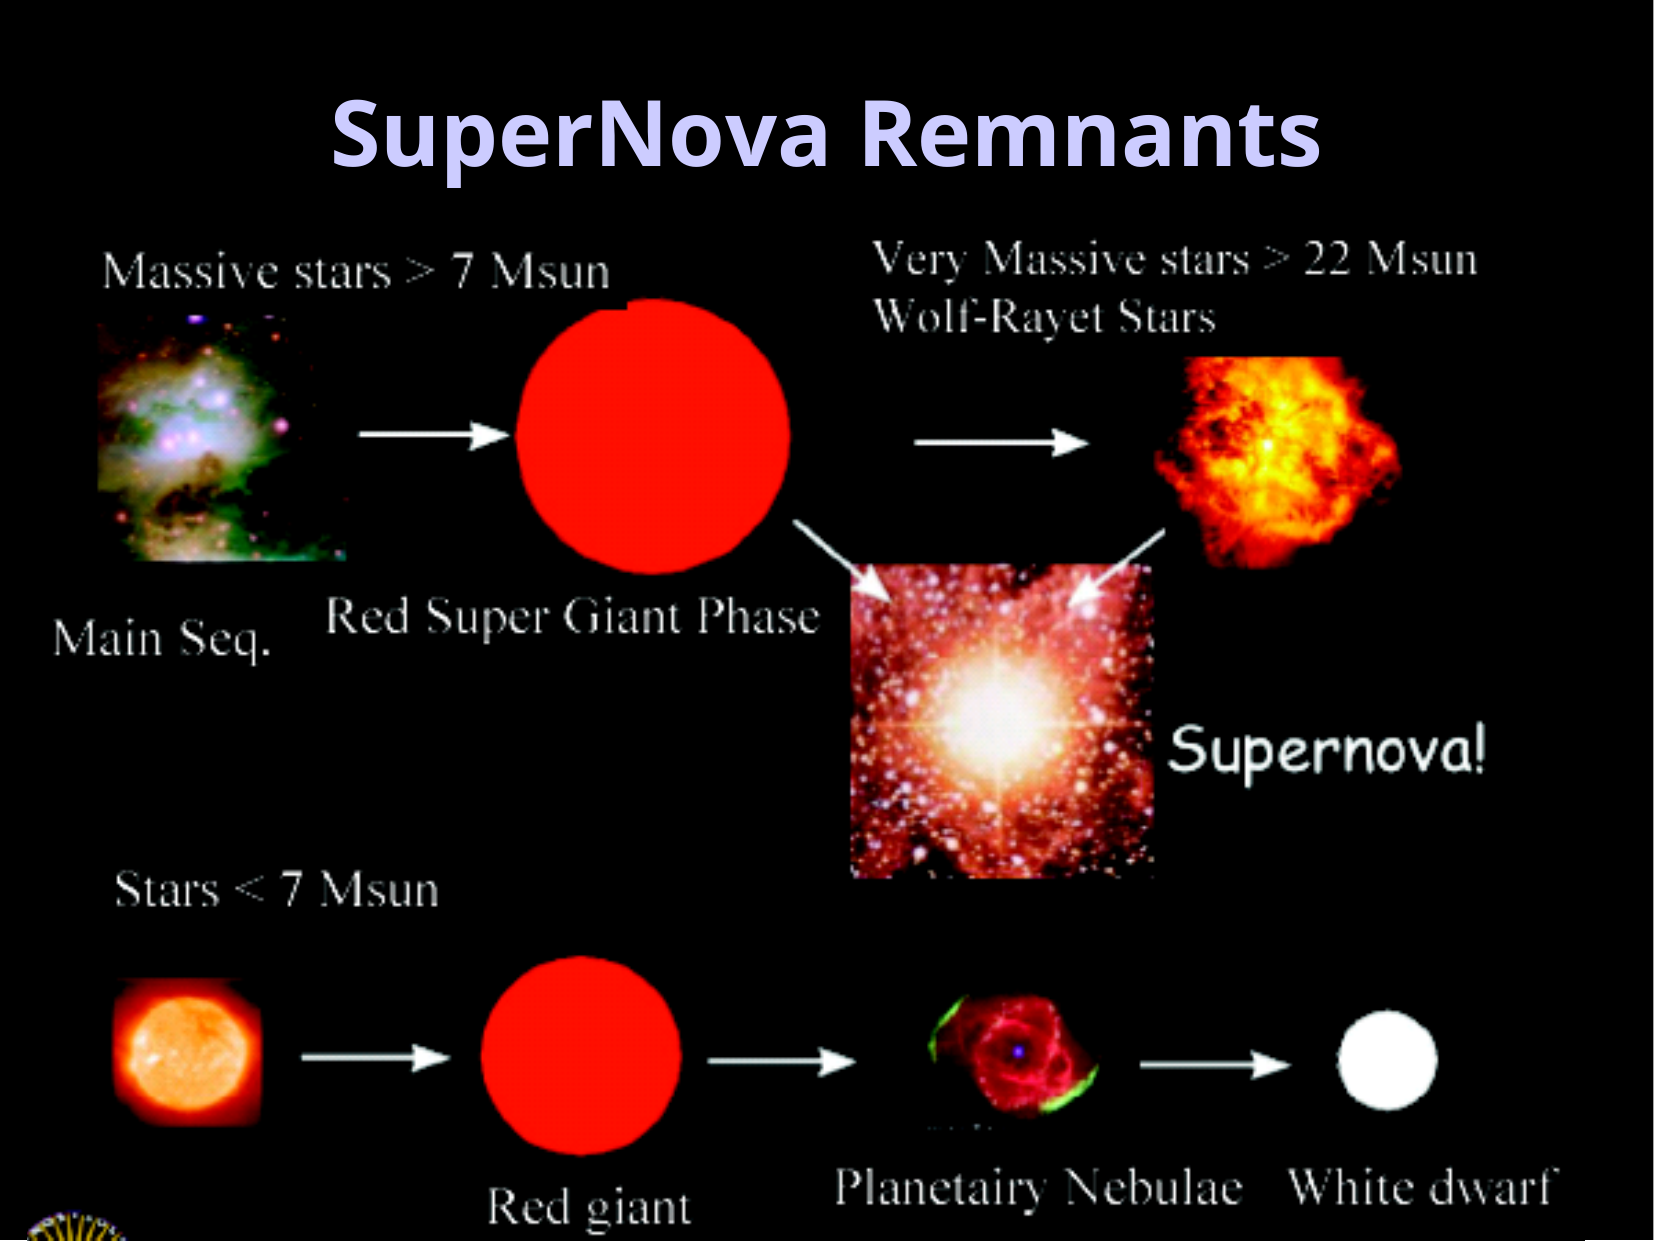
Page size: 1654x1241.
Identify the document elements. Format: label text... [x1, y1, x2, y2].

title SuperNova Remnants [123, 27, 1530, 228]
picture [27, 228, 1585, 1241]
